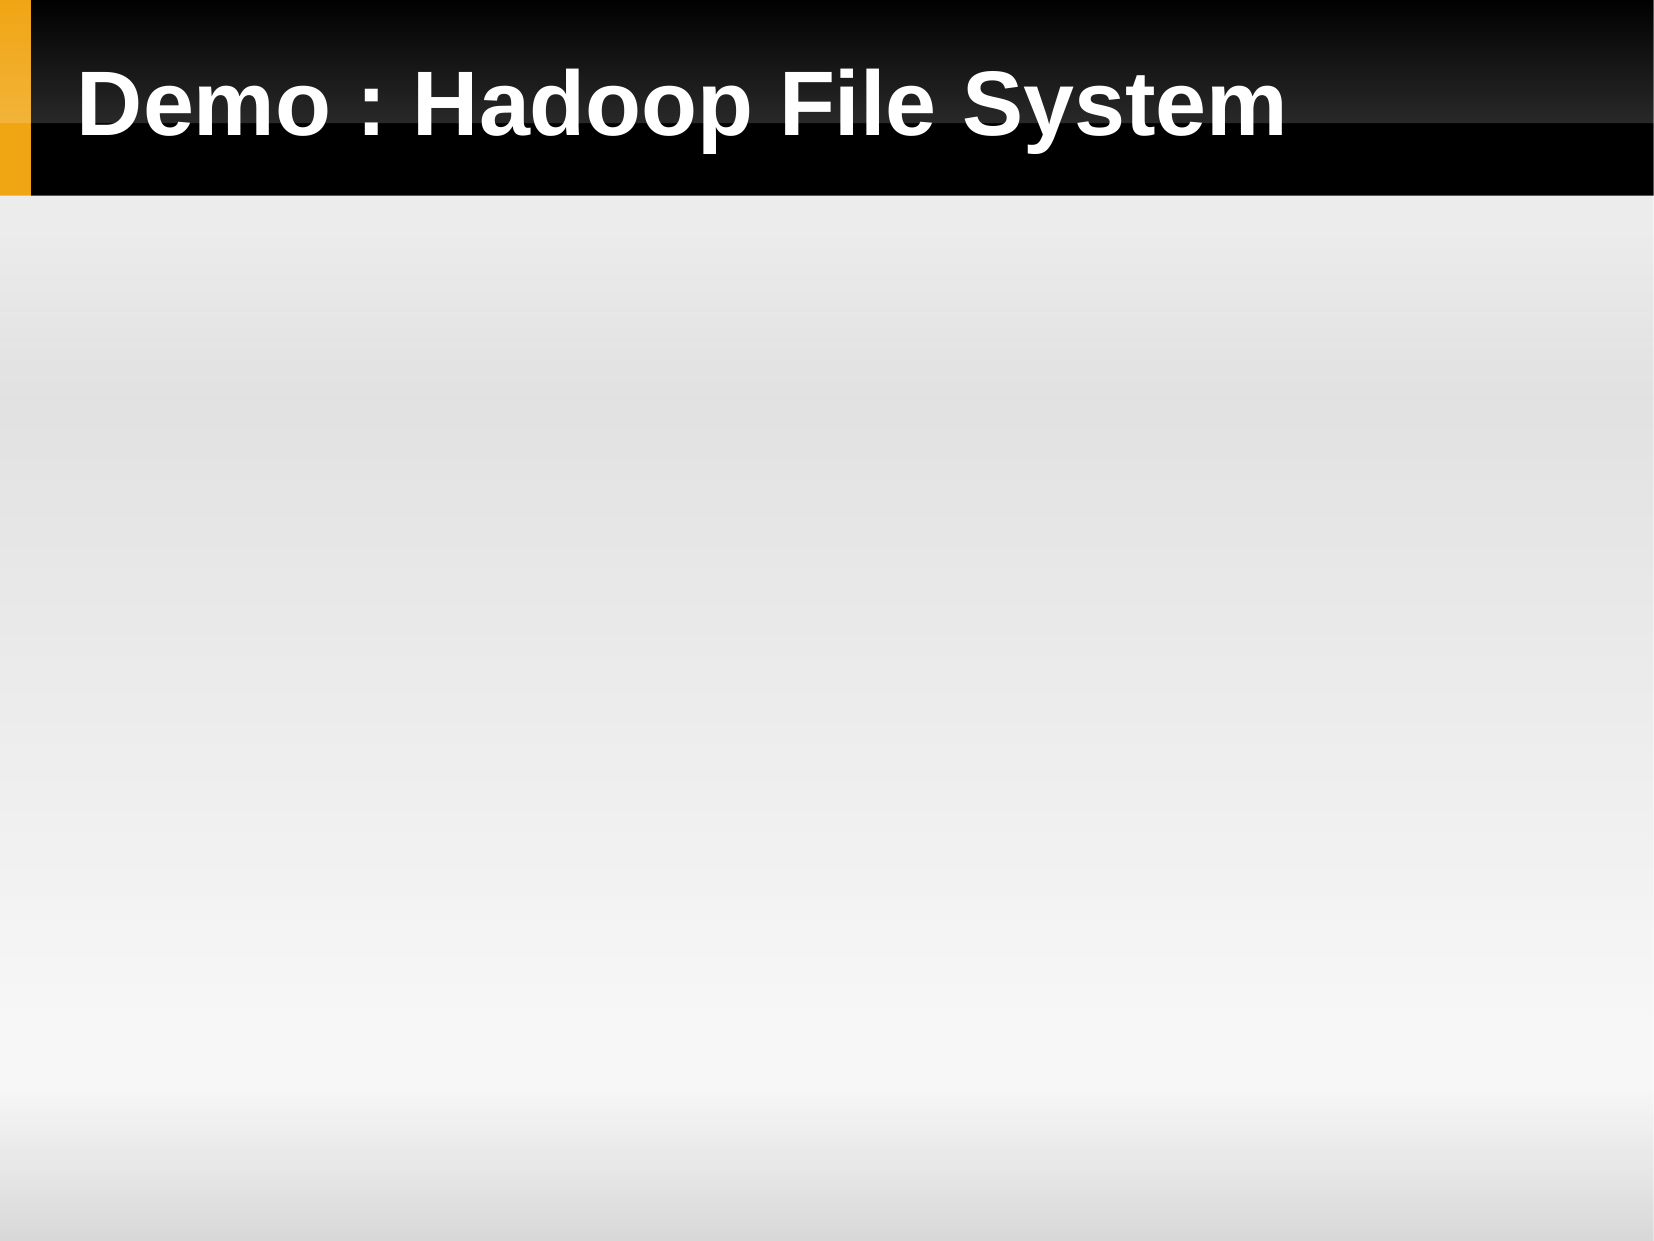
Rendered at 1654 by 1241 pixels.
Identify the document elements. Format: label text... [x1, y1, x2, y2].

picture [0, 0, 1654, 1241]
title Demo : Hadoop File System [76, 7, 1565, 200]
